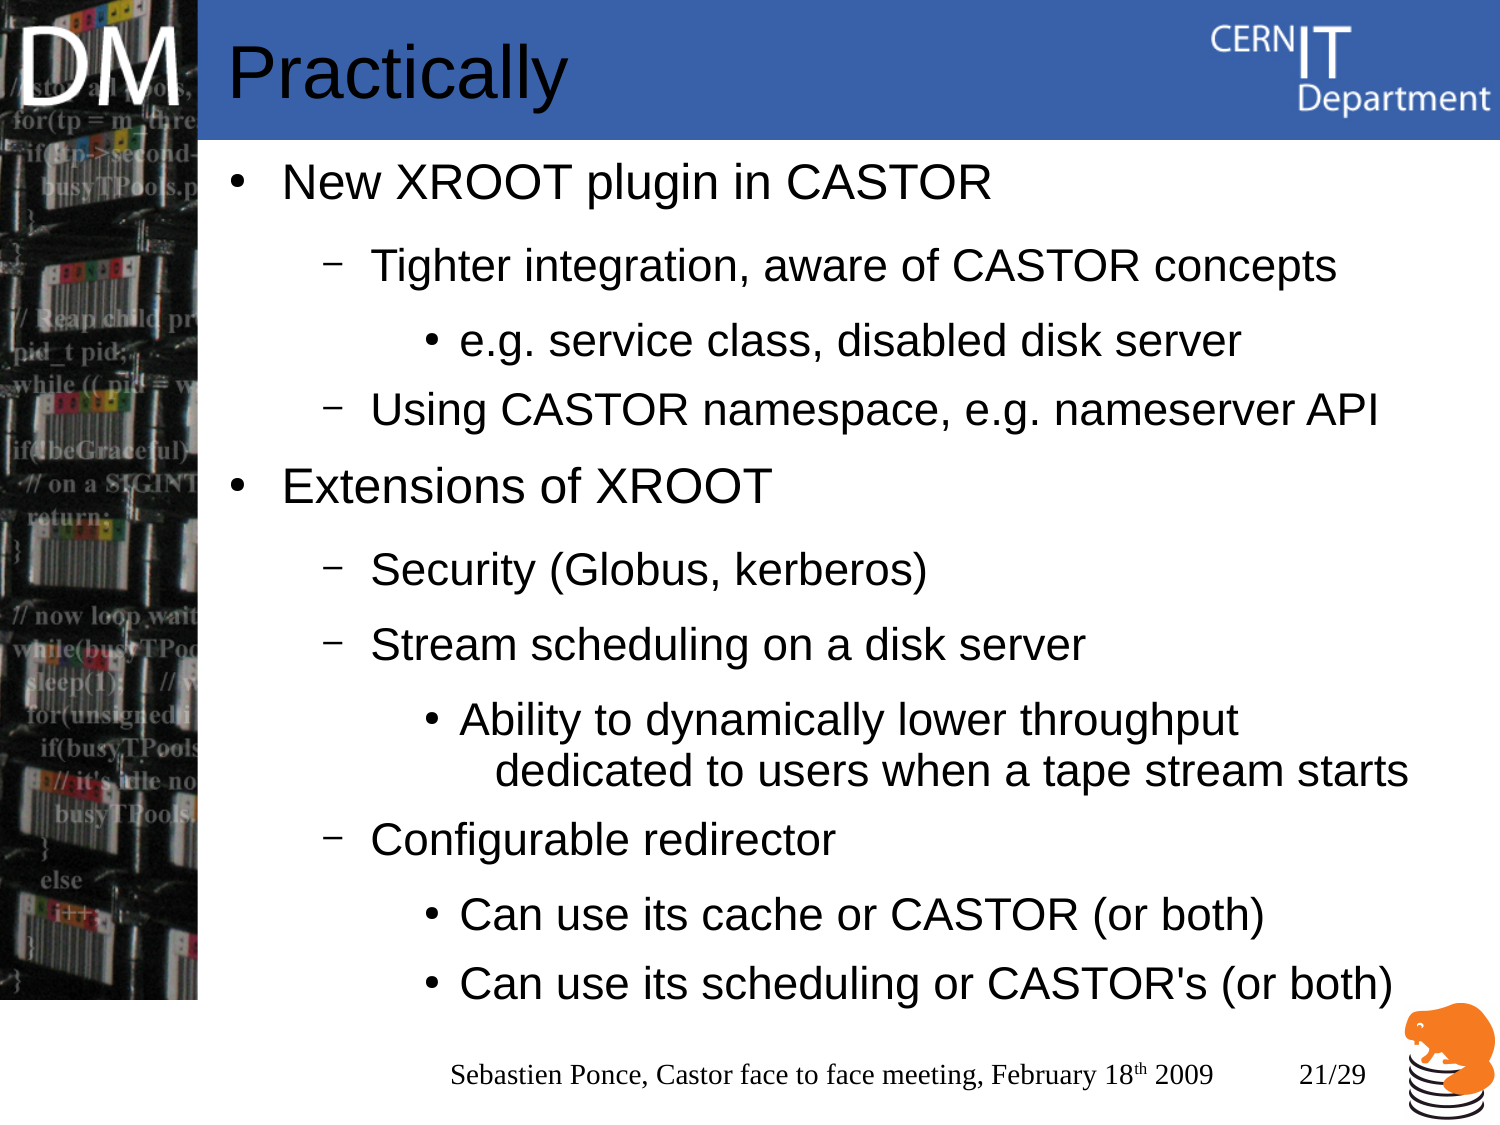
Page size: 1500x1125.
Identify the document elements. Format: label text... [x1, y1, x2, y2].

picture [198, 0, 1500, 140]
list New XROOT plugin in CASTOR Tighter integration, aware of CASTOR concepts e.g. service class, disabled disk server Using CASTOR namespace, e.g. nameserver API Extensions of XROOT Security (Globus, kerberos) Stream scheduling on a disk server Ability to dynamically lower throughput dedicated to users when a tape stream starts Configurable redirector Can use its cache or CASTOR (or both) Can use its scheduling or CASTOR's (or both) [177, 139, 1457, 1086]
title Practically [212, 0, 1125, 138]
picture [1404, 1003, 1495, 1120]
